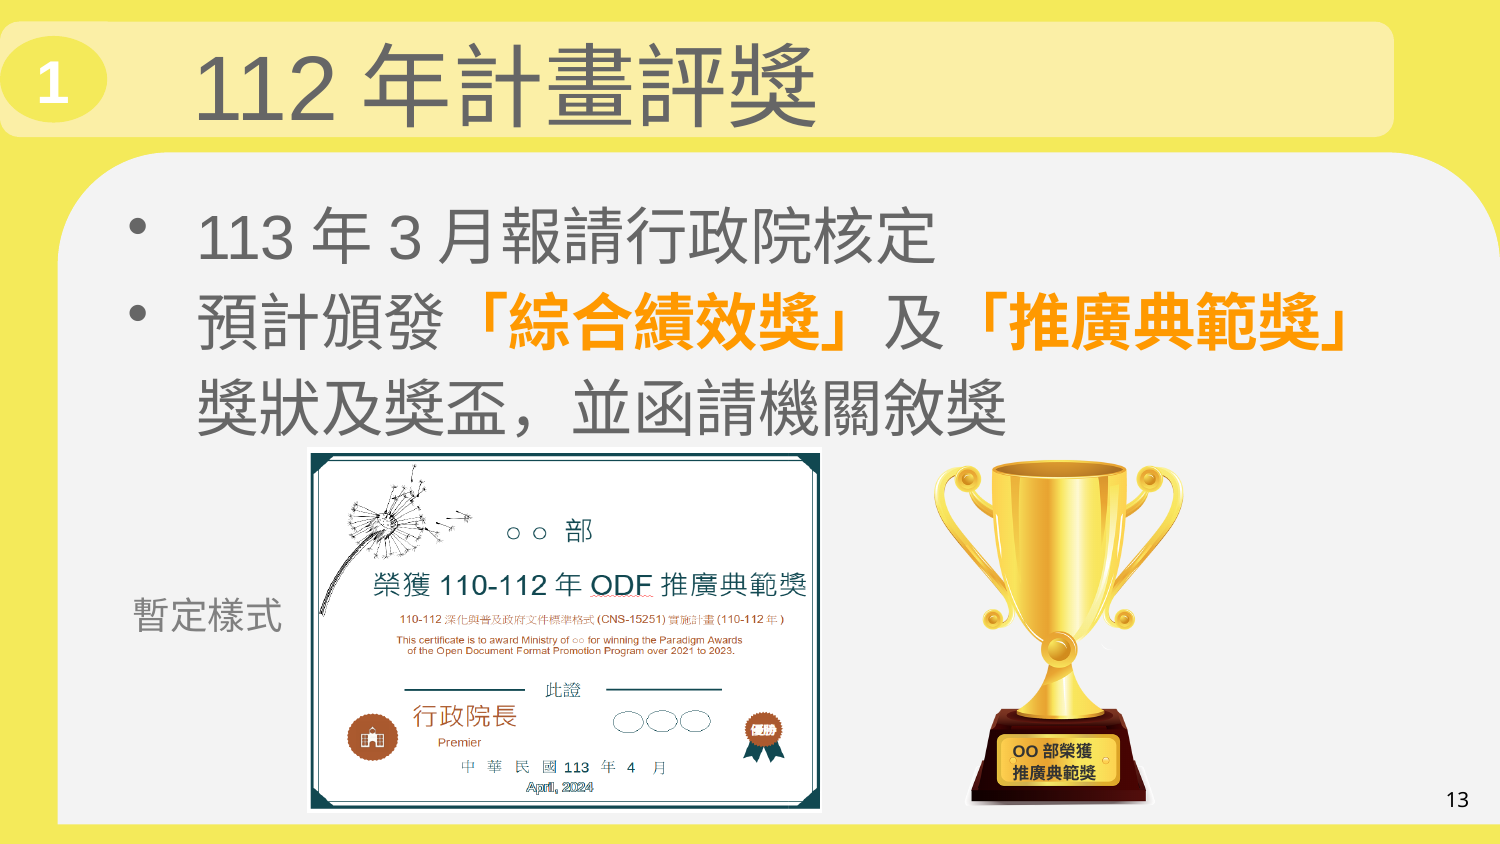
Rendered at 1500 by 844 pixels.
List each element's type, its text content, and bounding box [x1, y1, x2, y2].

slide_number <編號> [1394, 769, 1484, 834]
text_box [109, 154, 1500, 825]
text_box 暫定樣式 [118, 578, 325, 680]
text_box 113年3月報請行政院核定 預計頒發「綜合績效獎」及「推廣典範獎」獎狀及獎盃，並函請機關敘獎 [106, 170, 1447, 459]
text_box 112年計畫評獎 [0, 13, 1500, 154]
picture [307, 400, 1300, 844]
text_box 1 [0, 35, 108, 123]
text_box OO部榮獲推廣典範獎 [998, 732, 1117, 791]
text_box [57, 172, 820, 825]
